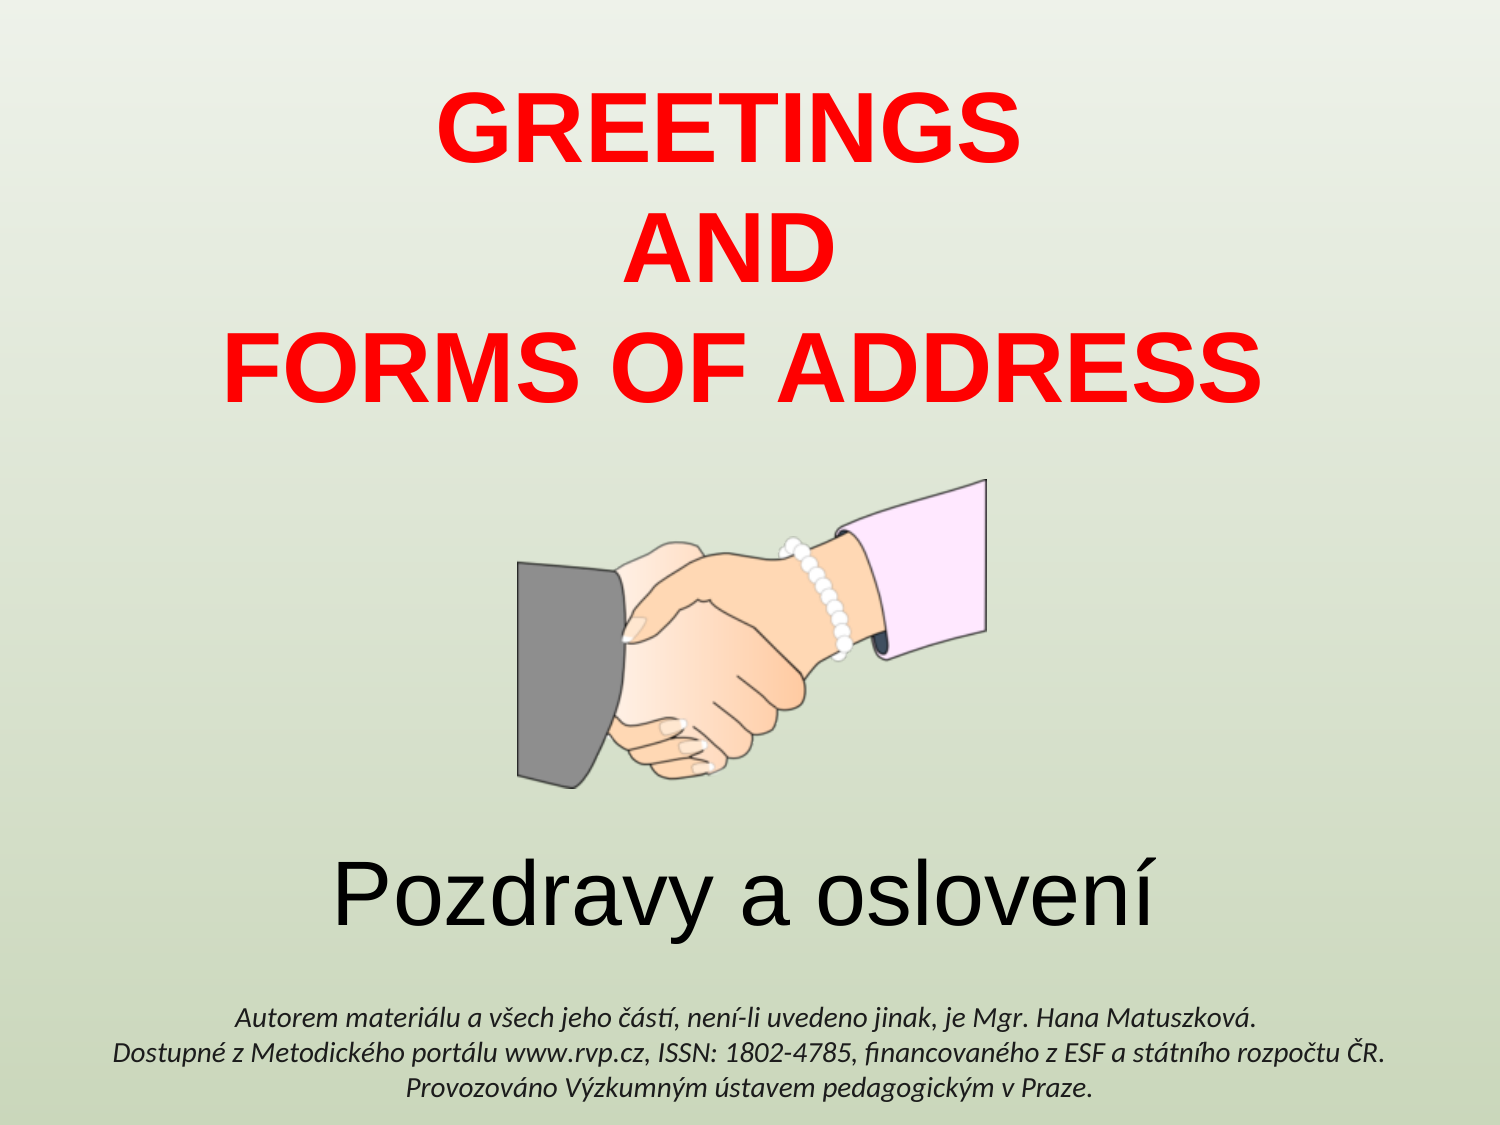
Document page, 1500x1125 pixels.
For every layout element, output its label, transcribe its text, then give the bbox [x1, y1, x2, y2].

text_box Autorem materiálu a všech jeho částí, není-li uvedeno jinak, je Mgr. Hana Matuszková. Dostupné z Metodického portálu www.rvp.cz, ISSN: 1802-4785, financovaného z ESF a státního rozpočtu ČR. Provozováno Výzkumným ústavem pedagogickým v Praze. [53, 999, 1447, 1102]
text_box GREETINGS AND FORMS OF ADDRESS [206, 54, 1281, 430]
picture [517, 479, 987, 790]
text_box Pozdravy a oslovení [316, 826, 1174, 952]
